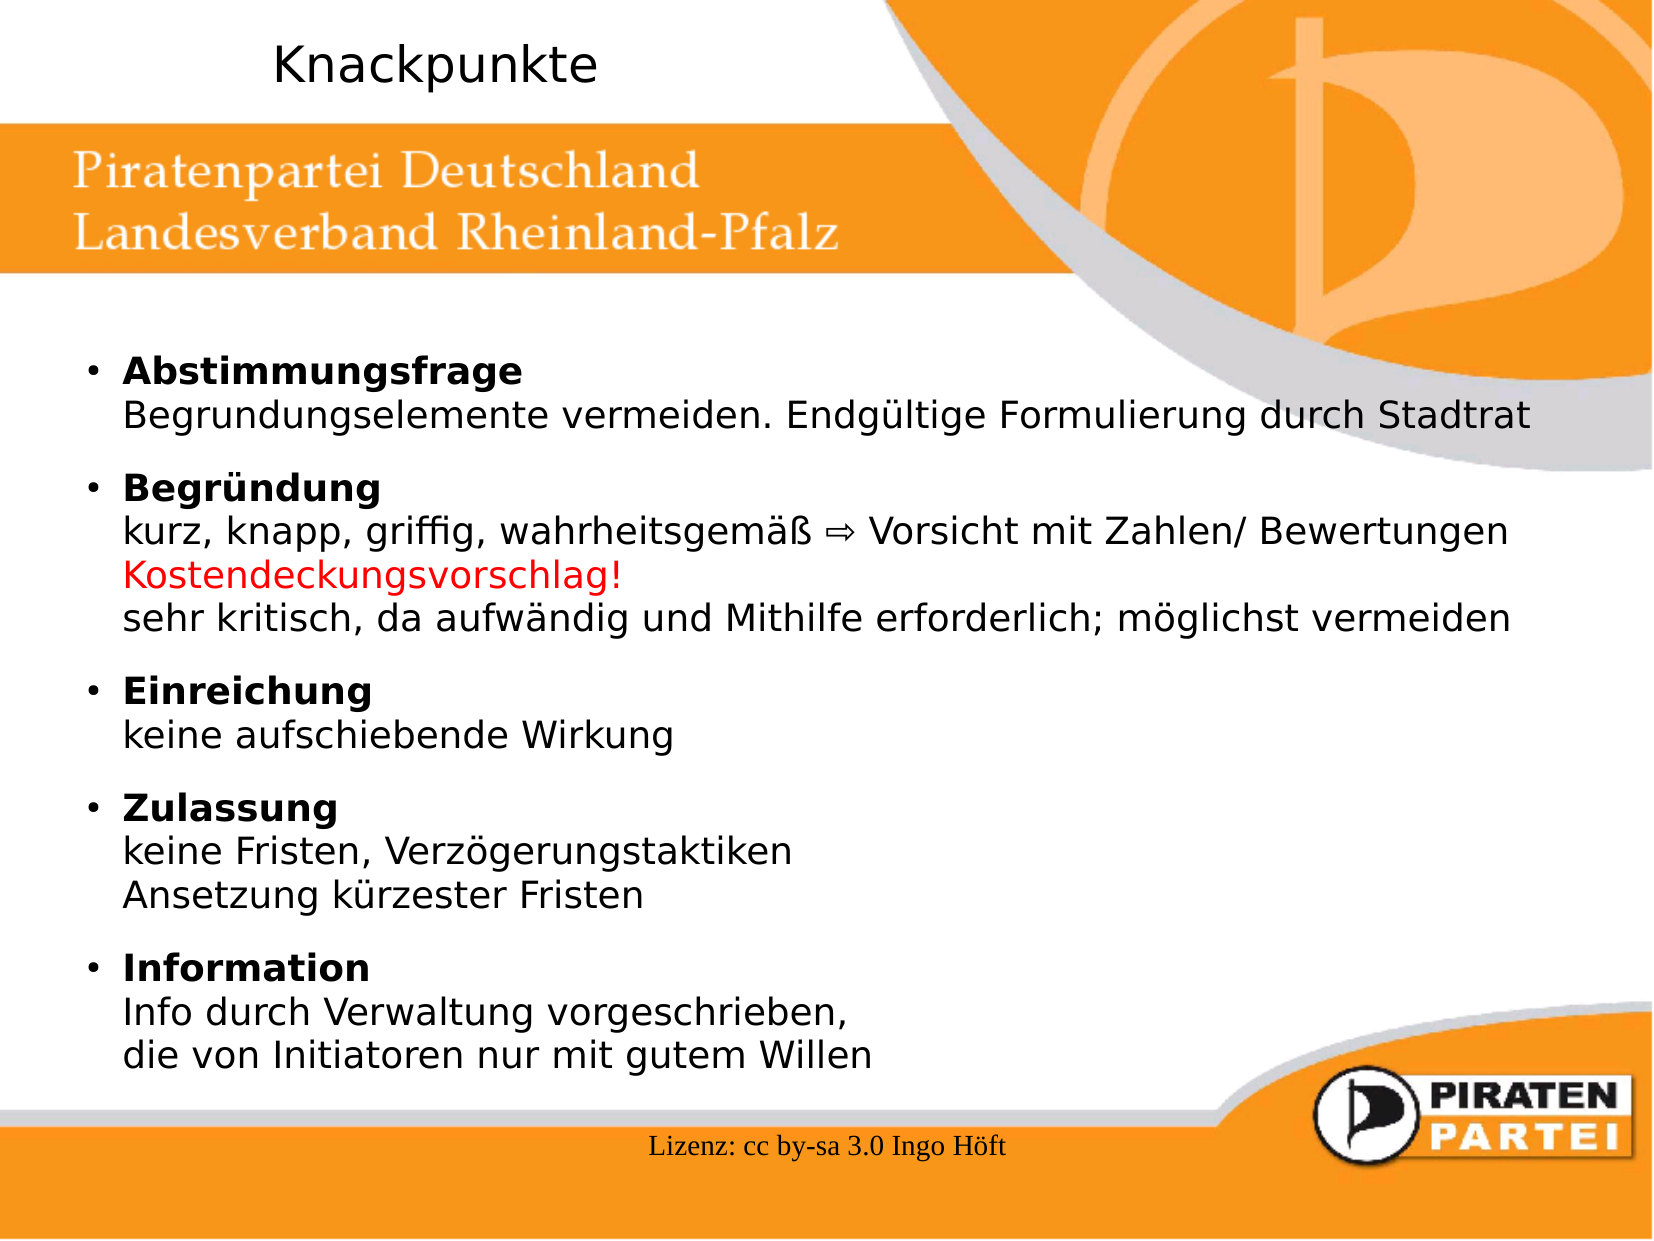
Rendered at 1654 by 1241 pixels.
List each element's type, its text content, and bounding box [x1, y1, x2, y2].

text_box Abstimmungsfrage Begrundungselemente vermeiden. Endgültige Formulierung durch Stadtrat Begründung kurz, knapp, griffig, wahrheitsgemäß ⇨ Vorsicht mit Zahlen/ Bewertungen Kostendeckungsvorschlag! sehr kritisch, da aufwändig und Mithilfe erforderlich; möglichst vermeiden Einreichung keine aufschiebende Wirkung Zulassung keine Fristen, Verzögerungstaktiken Ansetzung kürzester Fristen Information Info durch Verwaltung vorgeschrieben, die von Initiatoren nur mit gutem Willen [72, 342, 1548, 1129]
picture [0, 0, 1654, 1241]
title Knackpunkte [25, 12, 847, 118]
